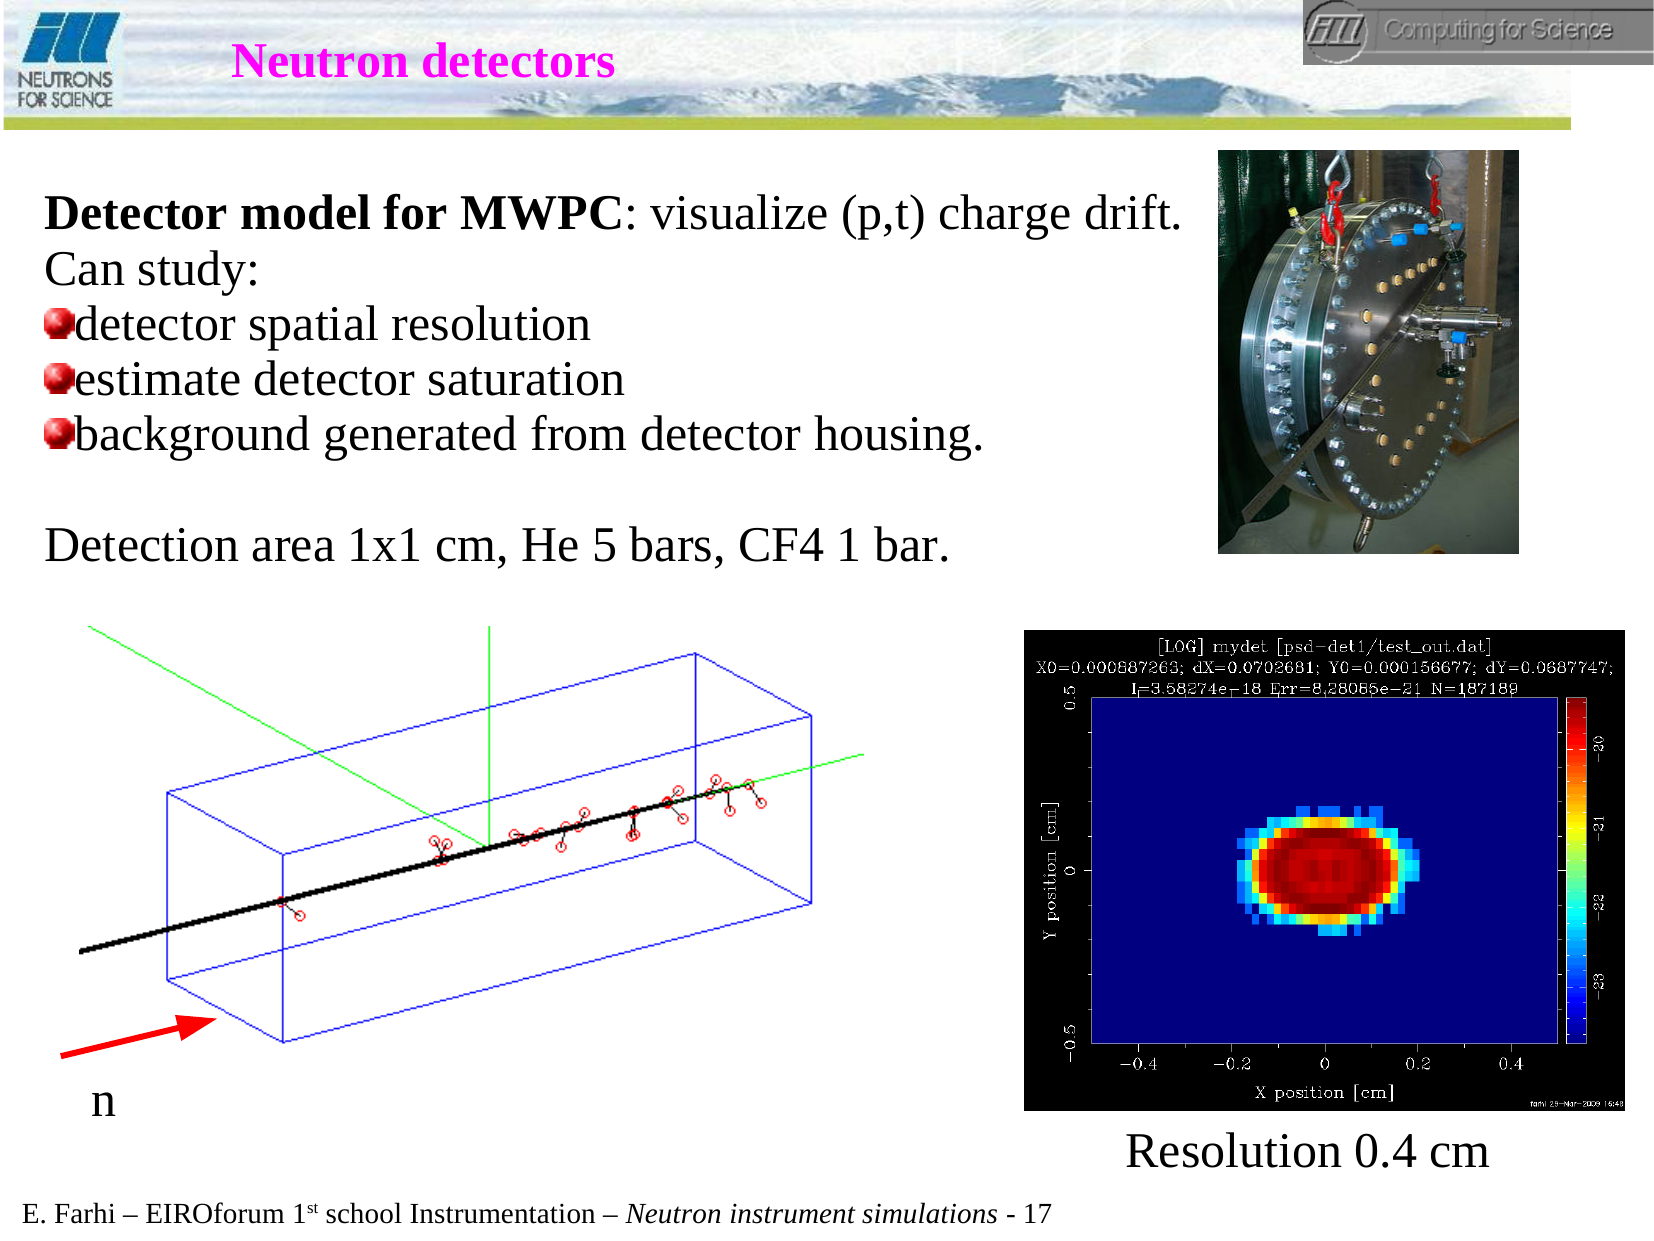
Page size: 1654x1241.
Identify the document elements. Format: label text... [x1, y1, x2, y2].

text_box Neutron detectors [231, 32, 617, 88]
picture [79, 626, 864, 1075]
text_box n [91, 1071, 117, 1127]
picture [1218, 150, 1519, 554]
picture [3, 0, 1654, 130]
picture [1024, 630, 1625, 1111]
text_box Detector model for MWPC: visualize (p,t) charge drift. Can study: detector spatial resolution estimate detector saturation background generated from detector housing. Detection area 1x1 cm, He 5 bars, CF4 1 bar. [44, 185, 1185, 573]
text_box Resolution 0.4 cm [1125, 1122, 1492, 1178]
